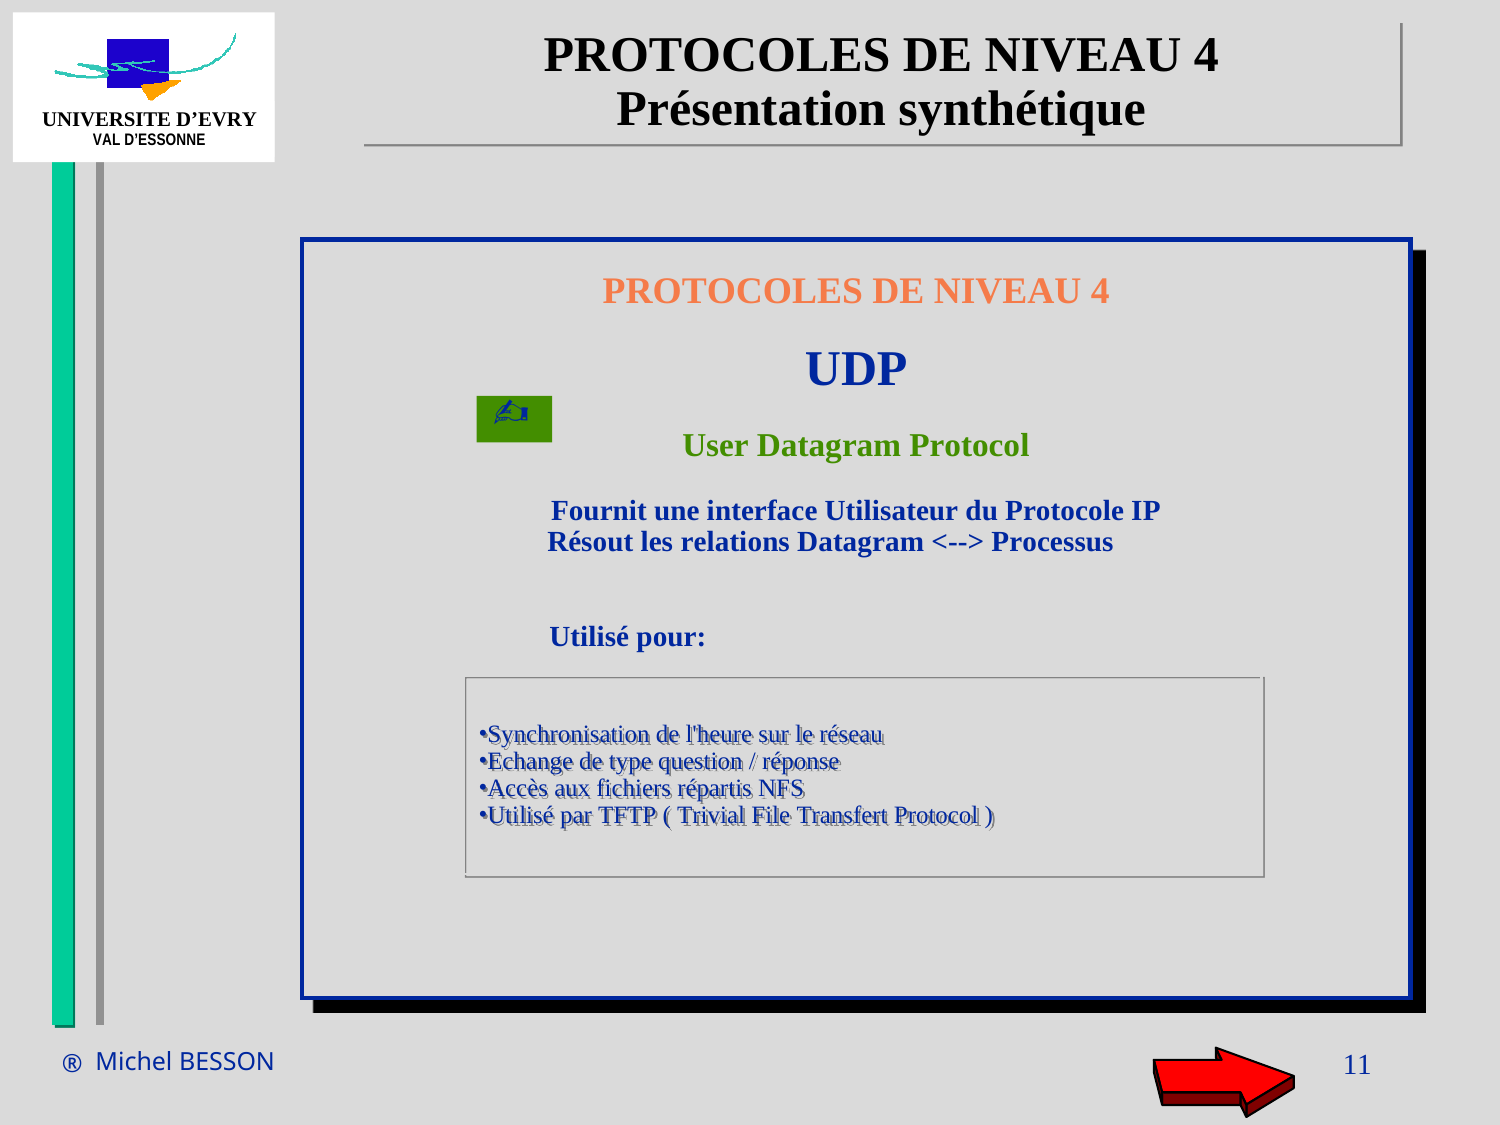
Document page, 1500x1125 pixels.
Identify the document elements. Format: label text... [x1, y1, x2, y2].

text_box PROTOCOLES DE NIVEAU 4 Présentation synthétique [362, 21, 1400, 145]
text_box Michel BESSON [12, 1025, 325, 1101]
text_box [476, 395, 553, 443]
text_box <numéro> [1074, 1025, 1388, 1101]
text_box PROTOCOLES DE NIVEAU 4 UDP User Datagram Protocol Fournit une interface Utilisateur du Protocole IP Résout les relations Datagram <--> Processus Utilisé pour: [302, 239, 1411, 998]
picture [24, 21, 263, 101]
text_box Synchronisation de l'heure sur le réseau Echange de type question / réponse Accès aux fichiers répartis NFS Utilisé par TFTP ( Trivial File Transfert Protocol ) [463, 676, 1262, 874]
text_box [1153, 1047, 1294, 1117]
